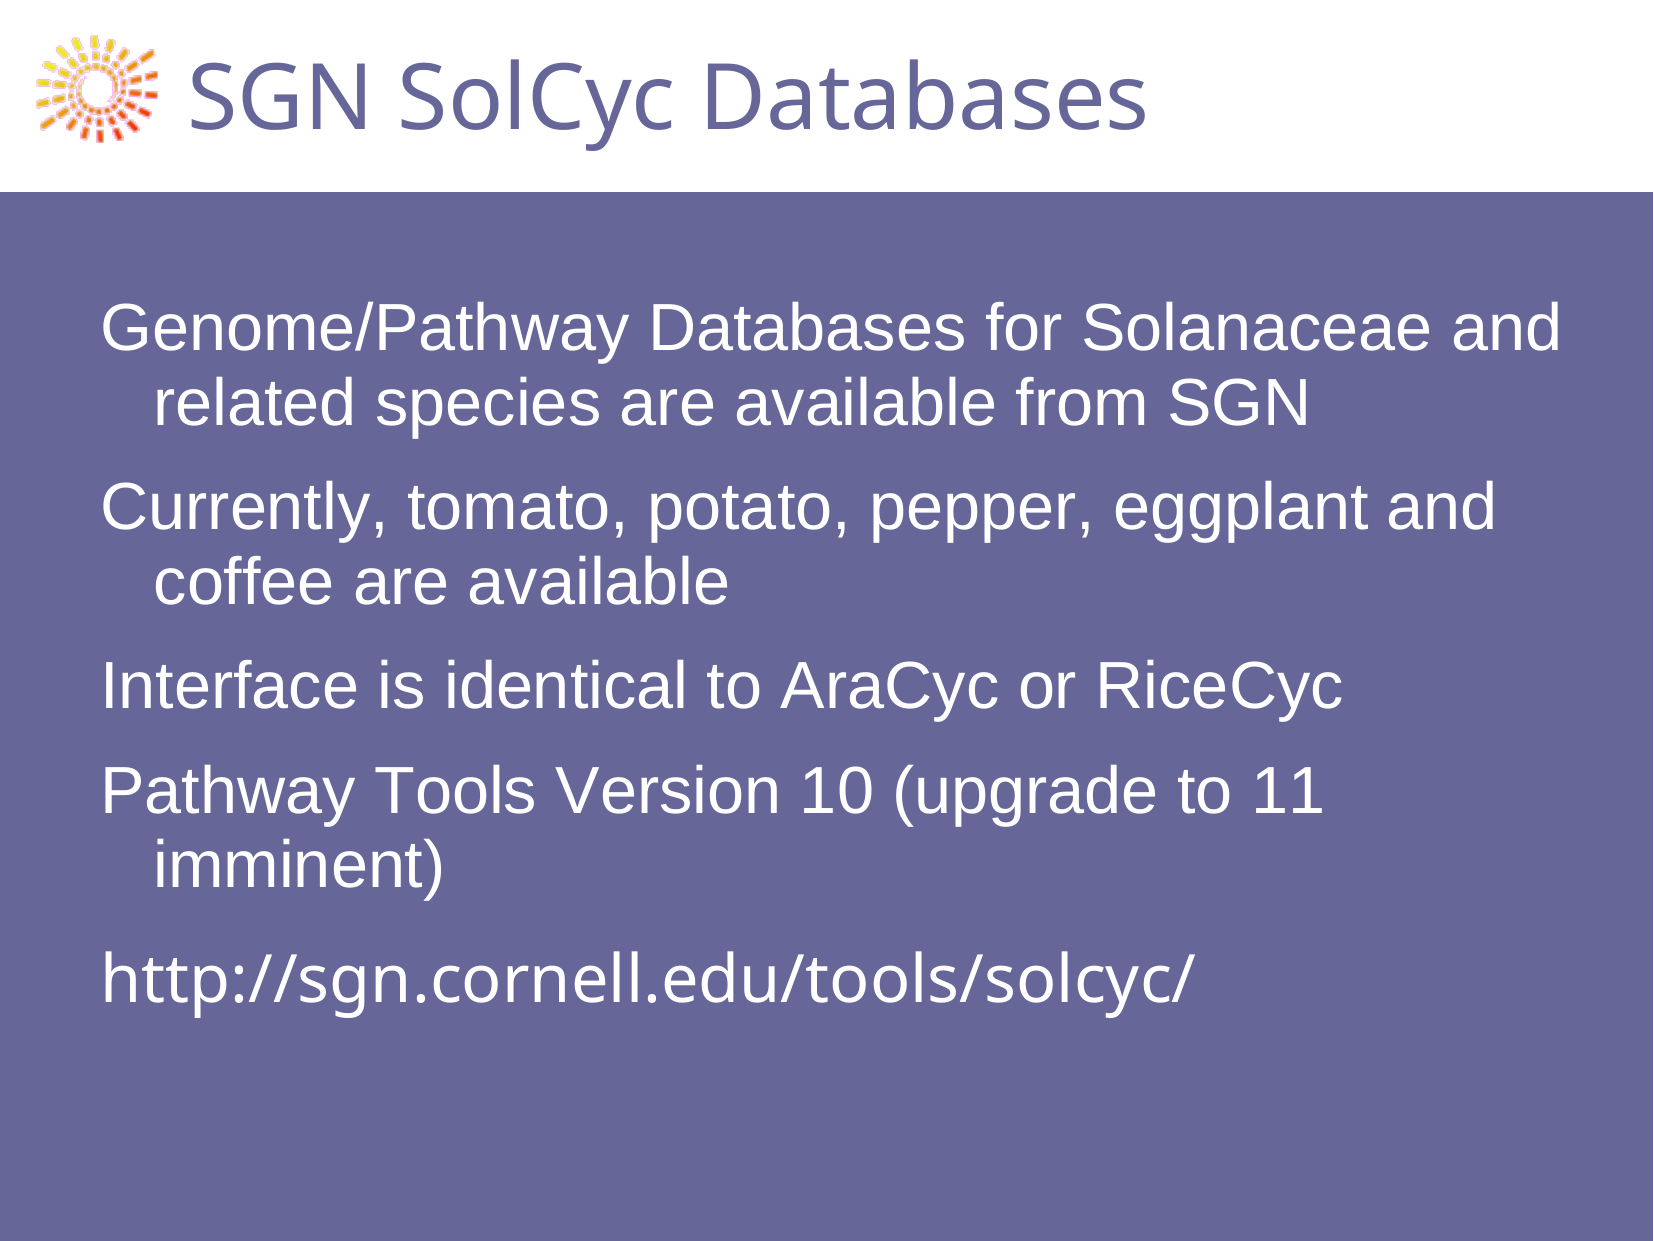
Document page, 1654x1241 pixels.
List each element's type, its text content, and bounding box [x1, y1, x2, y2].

list Genome/Pathway Databases for Solanaceae and related species are available from SGN Currently, tomato, potato, pepper, eggplant and coffee are available Interface is identical to AraCyc or RiceCyc Pathway Tools Version 10 (upgrade to 11 imminent) http://sgn.cornell.edu/tools/solcyc/ [82, 290, 1571, 1109]
title SGN SolCyc Databases [187, 28, 1612, 159]
picture [26, 21, 167, 160]
